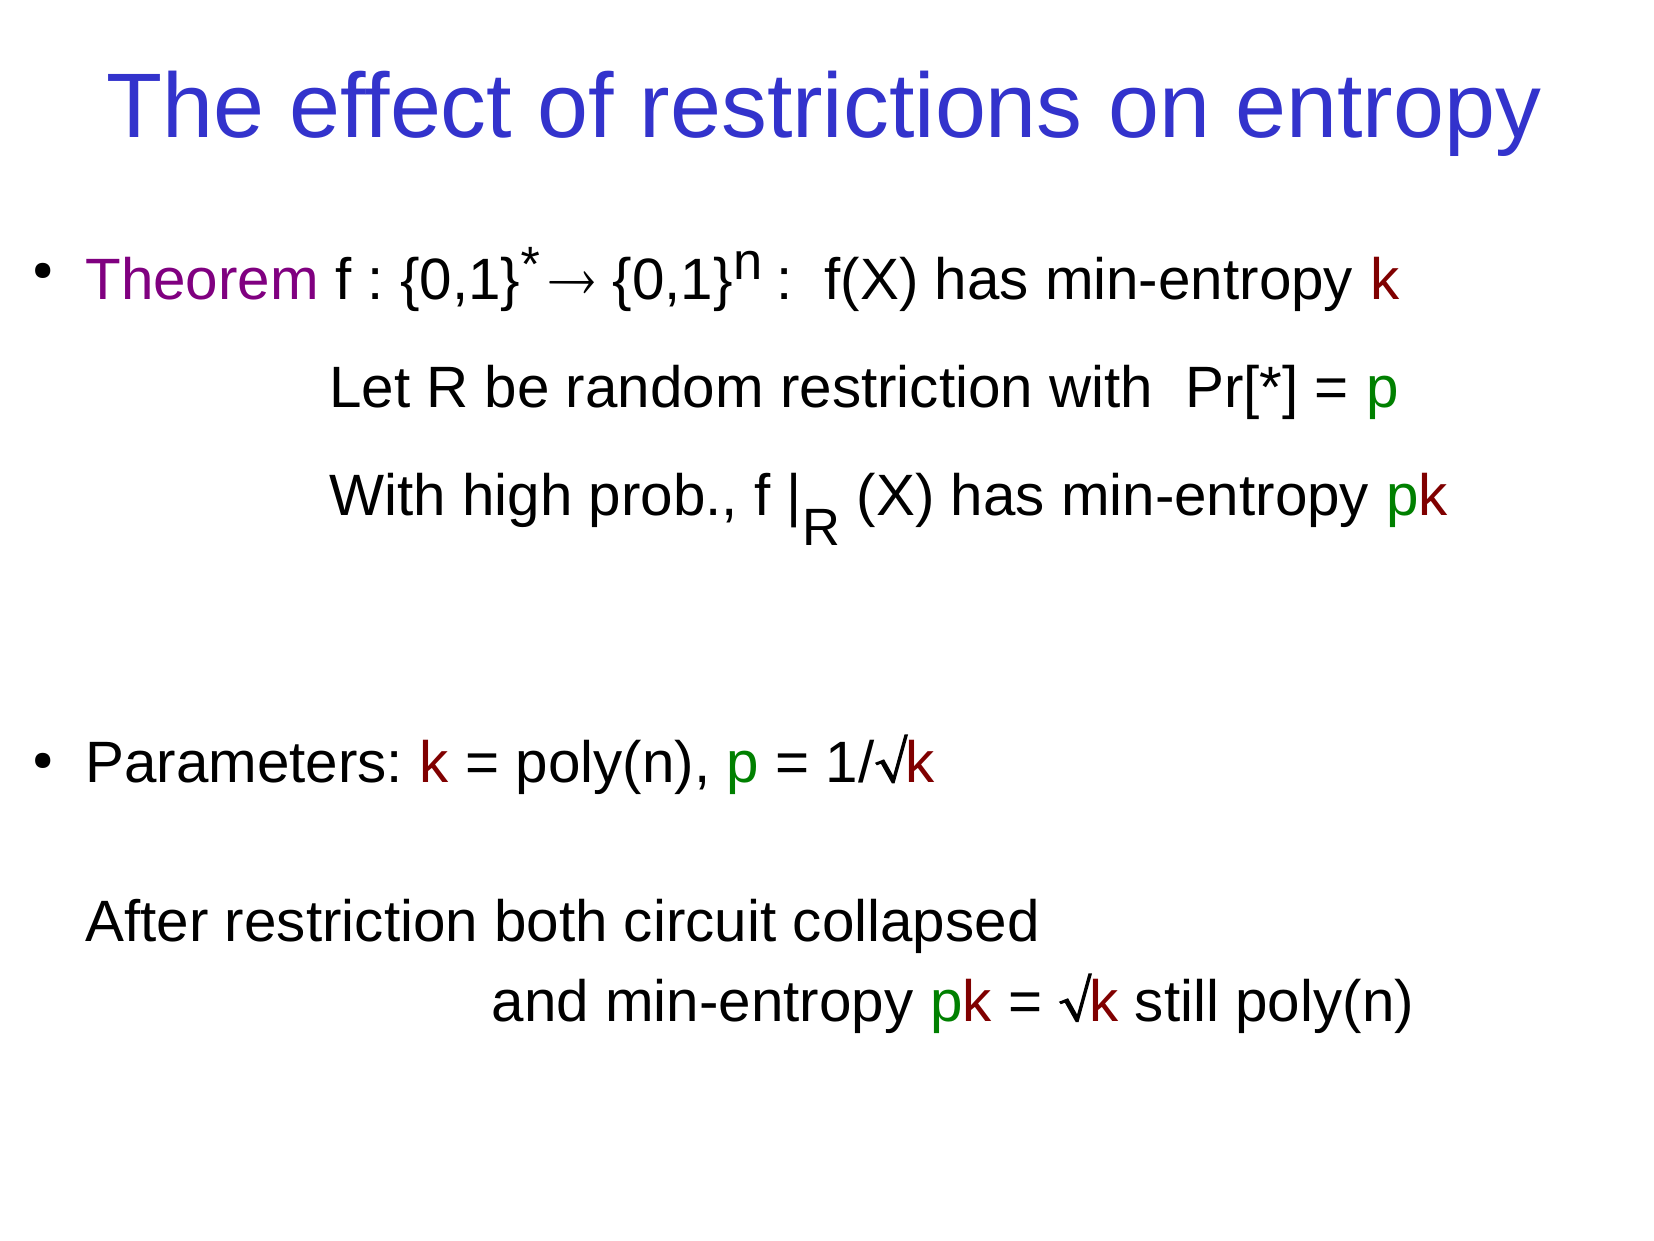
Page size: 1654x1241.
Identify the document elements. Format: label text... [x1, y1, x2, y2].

list Theorem f : {0,1}*  {0,1}n : f(X) has min-entropy k Let R be random restriction with Pr[*] = p With high prob., f |R (X) has min-entropy pk Parameters: k = poly(n), p = 1/k After restriction both circuit collapsed and min-entropy pk = k still poly(n) [0, 225, 1613, 1201]
title The effect of restrictions on entropy [0, 37, 1651, 175]
